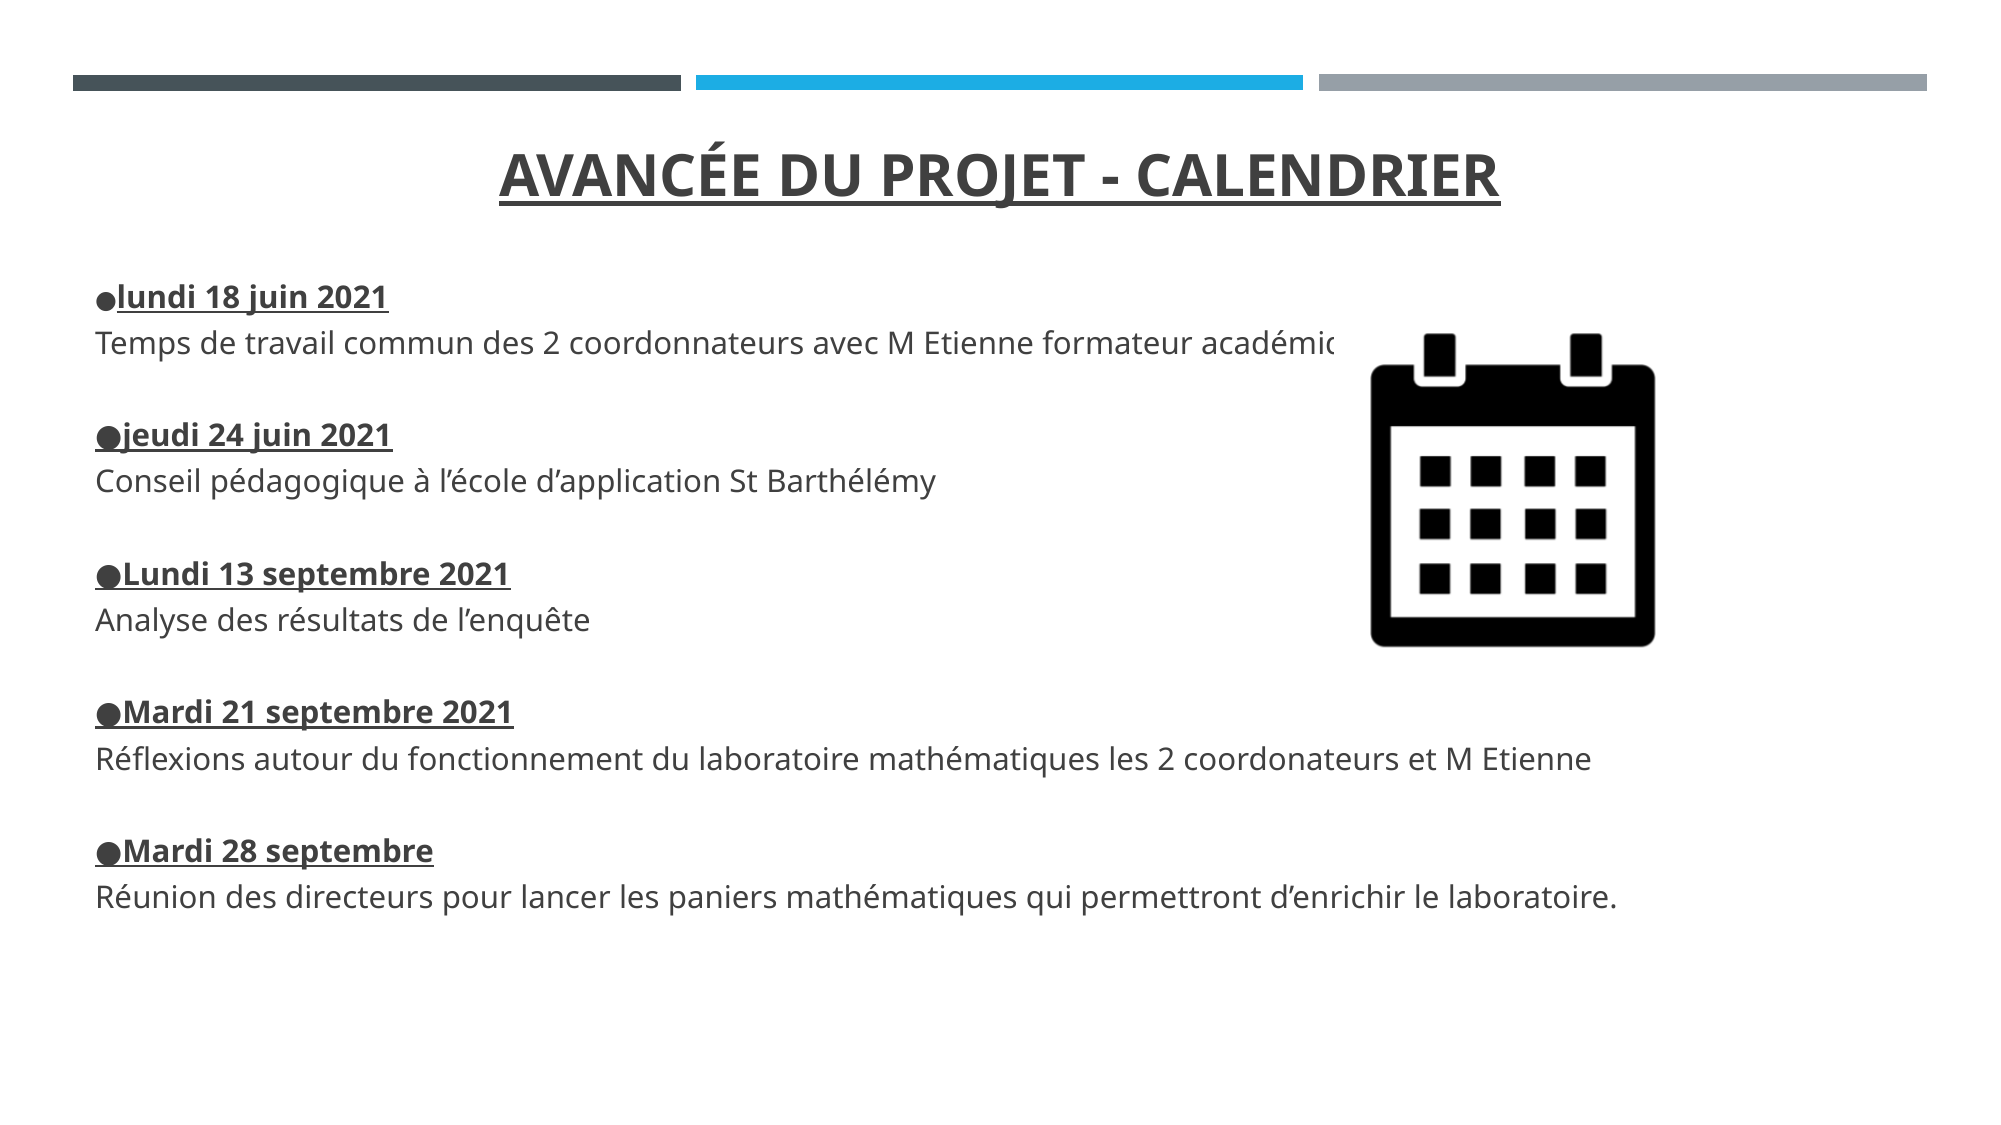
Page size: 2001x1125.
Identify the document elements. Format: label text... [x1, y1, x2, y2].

picture [1334, 286, 1691, 694]
title Avancée du projet - calendrier [95, 115, 1905, 216]
list ●lundi 18 juin 2021 Temps de travail commun des 2 coordonnateurs avec M Etienne formateur académique ●jeudi 24 juin 2021 Conseil pédagogique à l’école d’application St Barthélémy ●Lundi 13 septembre 2021 Analyse des résultats de l’enquête ●Mardi 21 septembre 2021 Réflexions autour du fonctionnement du laboratoire mathématiques les 2 coordonateurs et M Etienne ●Mardi 28 septembre Réunion des directeurs pour lancer les paniers mathématiques qui permettront d’enrichir le laboratoire. [80, 216, 1905, 981]
